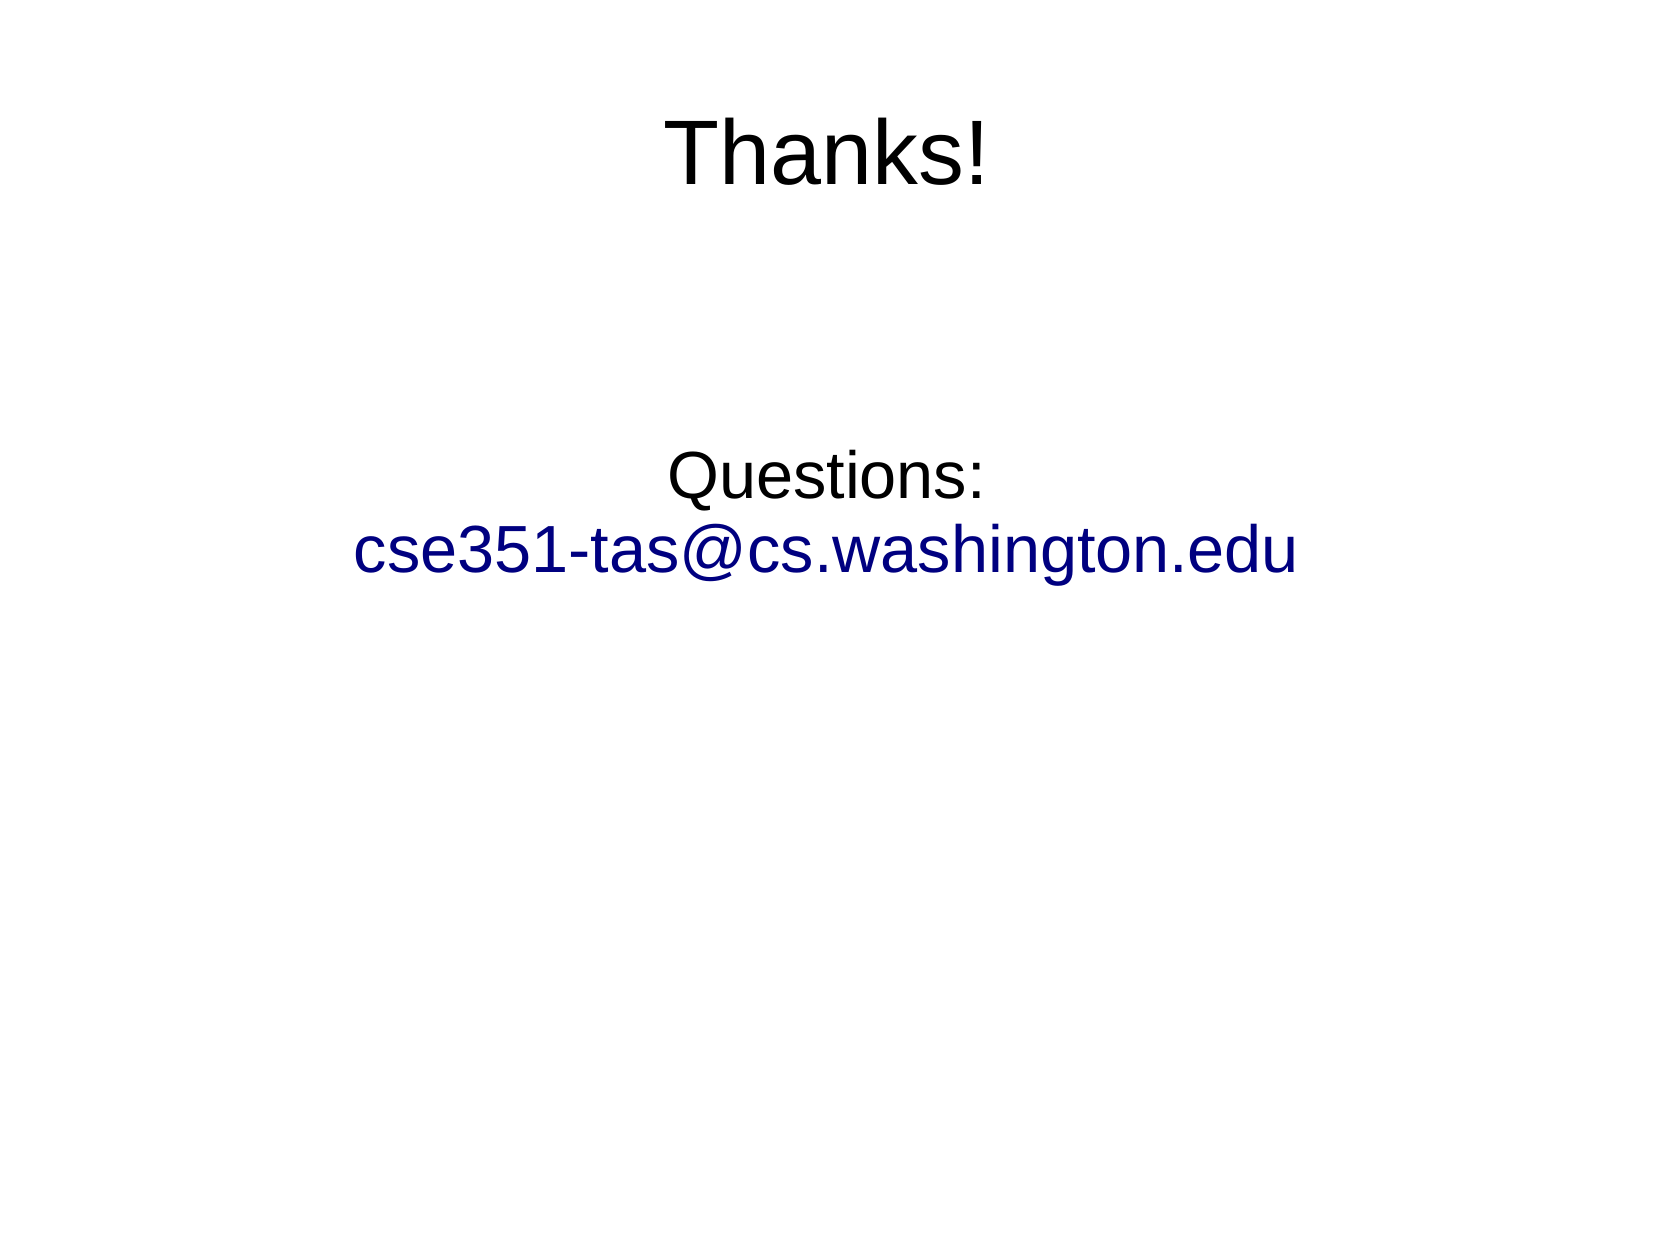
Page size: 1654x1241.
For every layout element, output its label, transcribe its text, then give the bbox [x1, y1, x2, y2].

title Thanks! [82, 49, 1571, 257]
subtitle Questions: cse351-tas@cs.washington.edu [82, 297, 1571, 1102]
